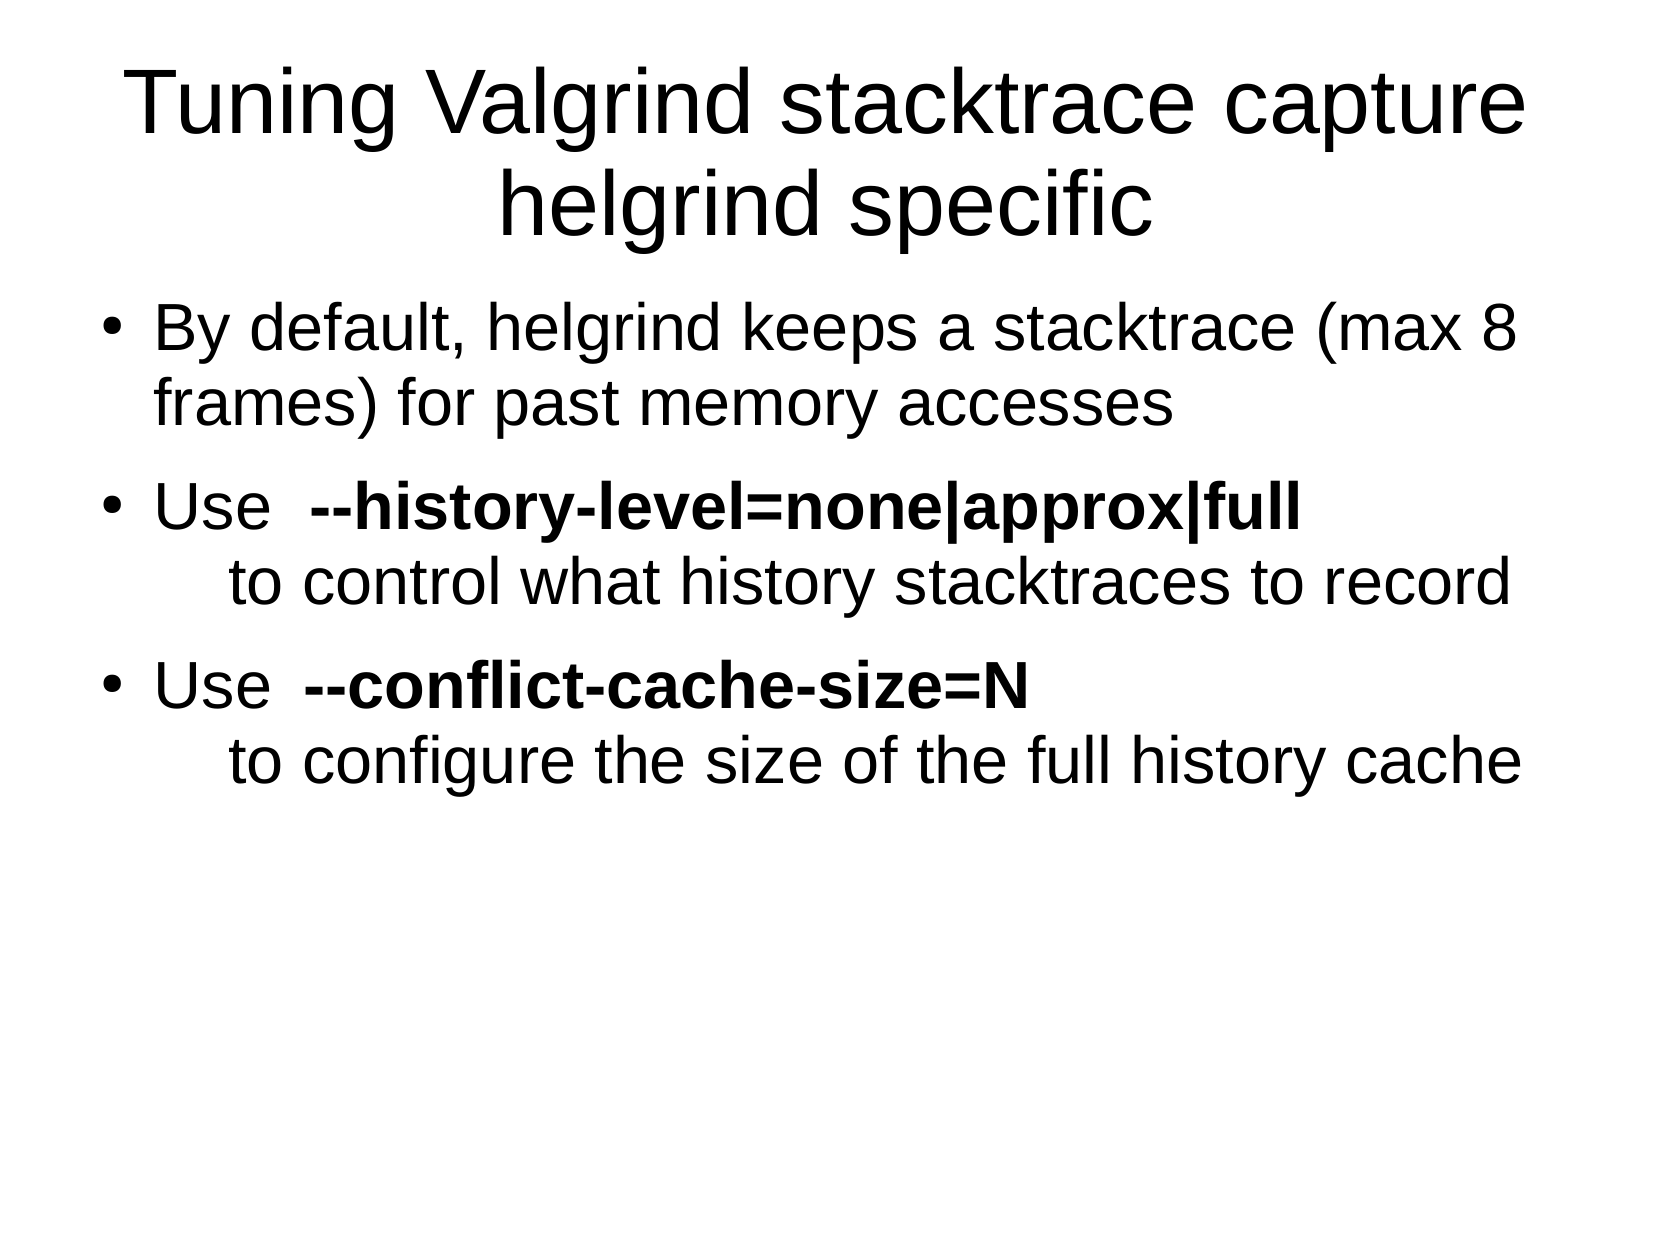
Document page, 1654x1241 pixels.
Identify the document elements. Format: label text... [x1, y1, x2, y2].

list By default, helgrind keeps a stacktrace (max 8 frames) for past memory accesses Use --history-level=none|approx|full to control what history stacktraces to record Use --conflict-cache-size=N to configure the size of the full history cache [82, 290, 1571, 1010]
title Tuning Valgrind stacktrace capture helgrind specific [82, 49, 1571, 257]
